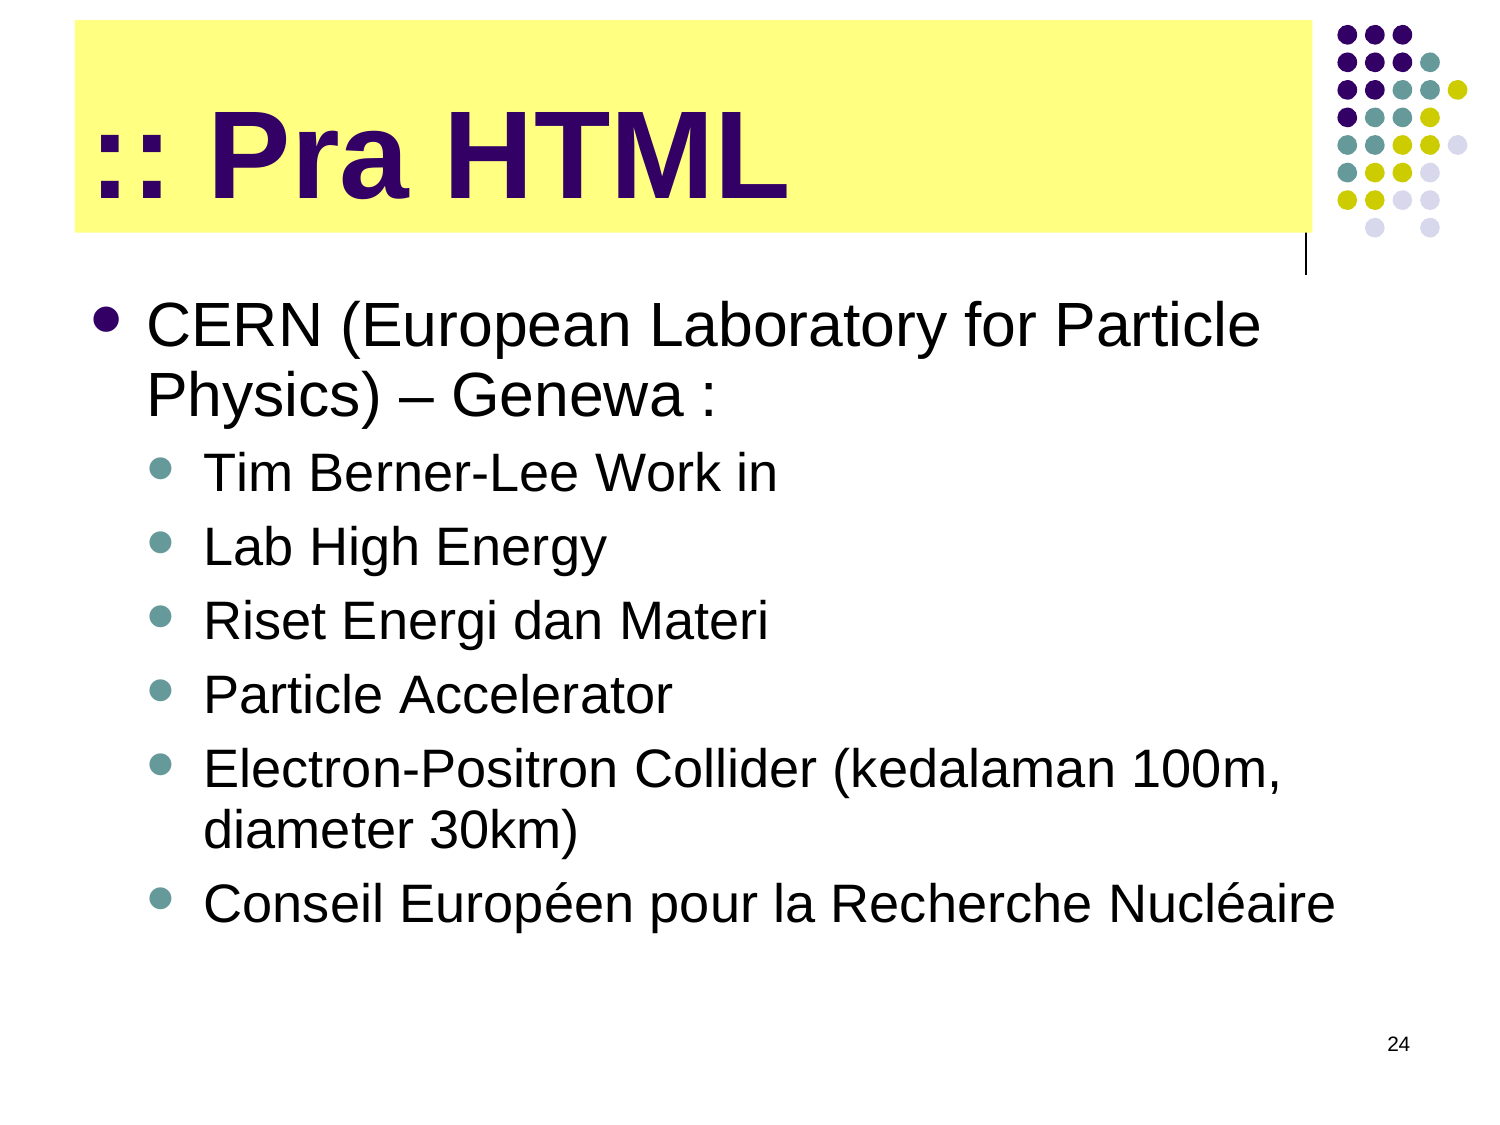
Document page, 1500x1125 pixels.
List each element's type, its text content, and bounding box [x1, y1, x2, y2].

title :: Pra HTML [74, 20, 1313, 233]
list CERN (European Laboratory for Particle Physics) – Genewa : Tim Berner-Lee Work in Lab High Energy Riset Energi dan Materi Particle Accelerator Electron-Positron Collider (kedalaman 100m, diameter 30km) Conseil Européen pour la Recherche Nucléaire [75, 282, 1426, 1102]
